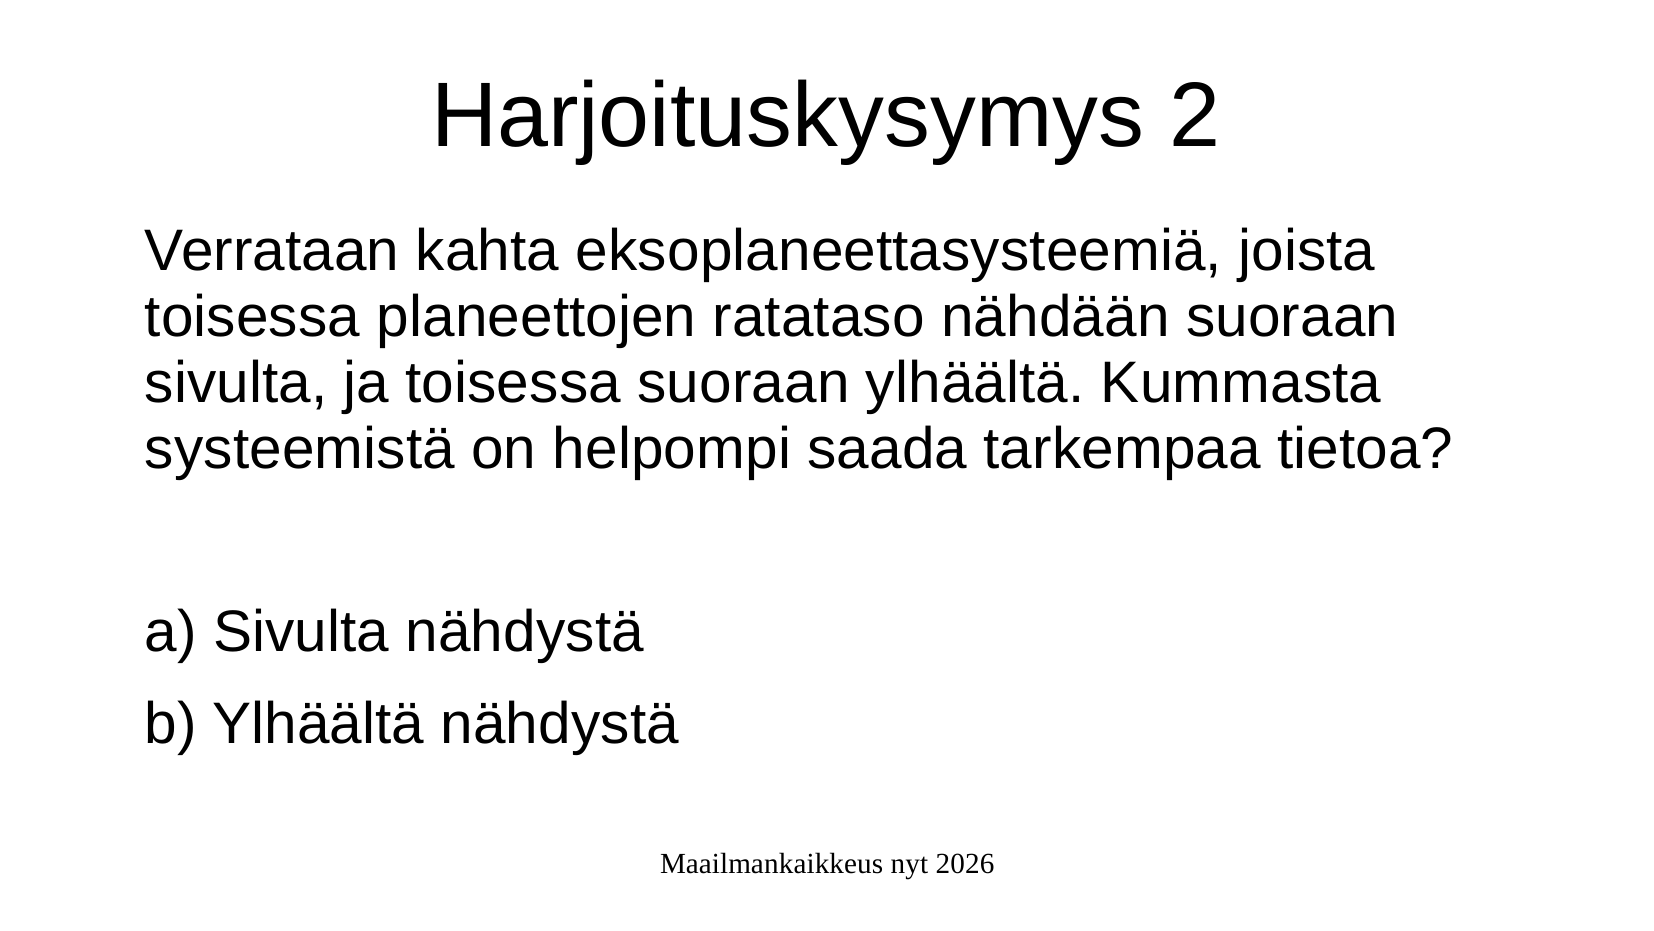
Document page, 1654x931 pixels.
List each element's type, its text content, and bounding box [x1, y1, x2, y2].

title Harjoituskysymys 2 [82, 37, 1571, 193]
list Verrataan kahta eksoplaneettasysteemiä, joista toisessa planeettojen ratataso nähdään suoraan sivulta, ja toisessa suoraan ylhäältä. Kummasta systeemistä on helpompi saada tarkempaa tietoa? a) Sivulta nähdystä b) Ylhäältä nähdystä [82, 217, 1571, 758]
